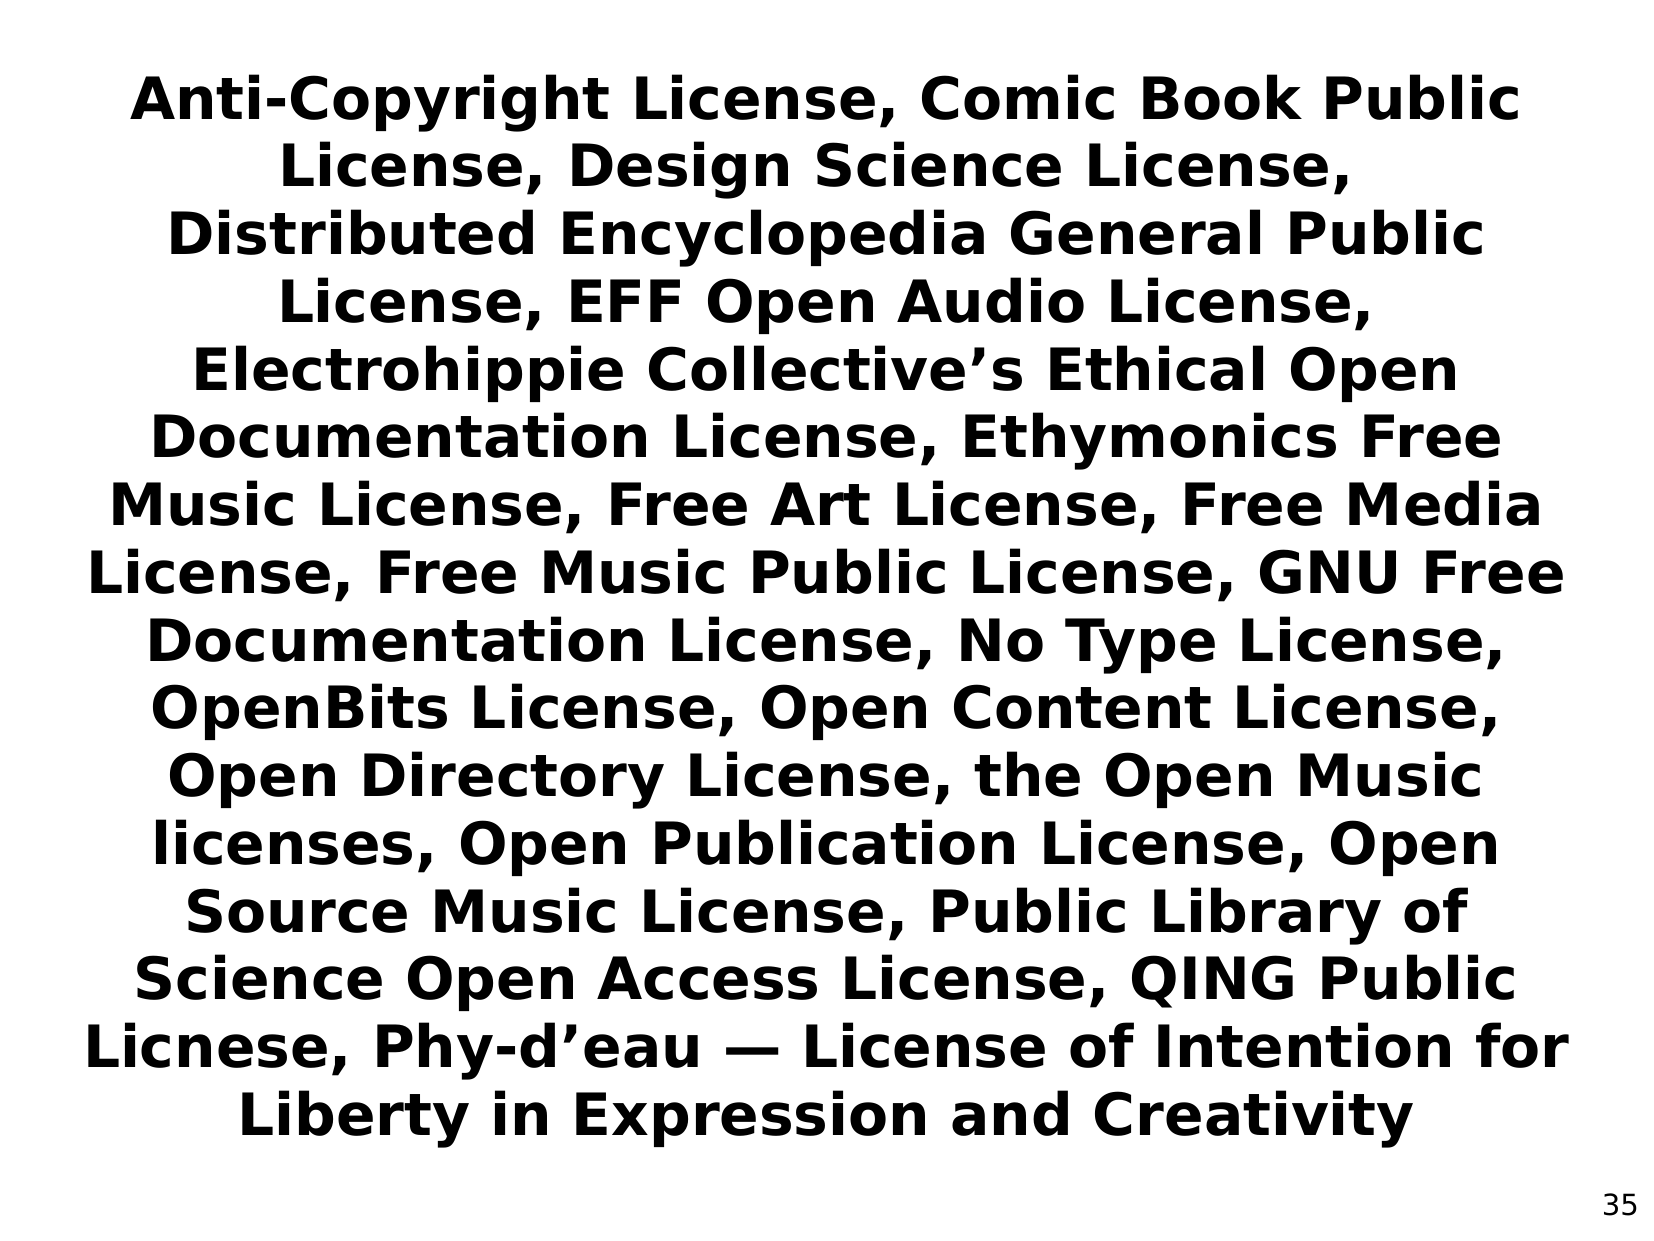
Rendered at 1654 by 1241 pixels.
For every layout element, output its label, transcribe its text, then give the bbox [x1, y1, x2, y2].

list Anti-Copyright License, Comic Book Public License, Design Science License, Distributed Encyclopedia General Public License, EFF Open Audio License, Electrohippie Collective’s Ethical Open Documentation License, Ethymonics Free Music License, Free Art License, Free Media License, Free Music Public License, GNU Free Documentation License, No Type License, OpenBits License, Open Content License, Open Directory License, the Open Music licenses, Open Publication License, Open Source Music License, Public Library of Science Open Access License, QING Public Licnese, Phy-d’eau — License of Intention for Liberty in Expression and Creativity [82, 65, 1571, 1241]
